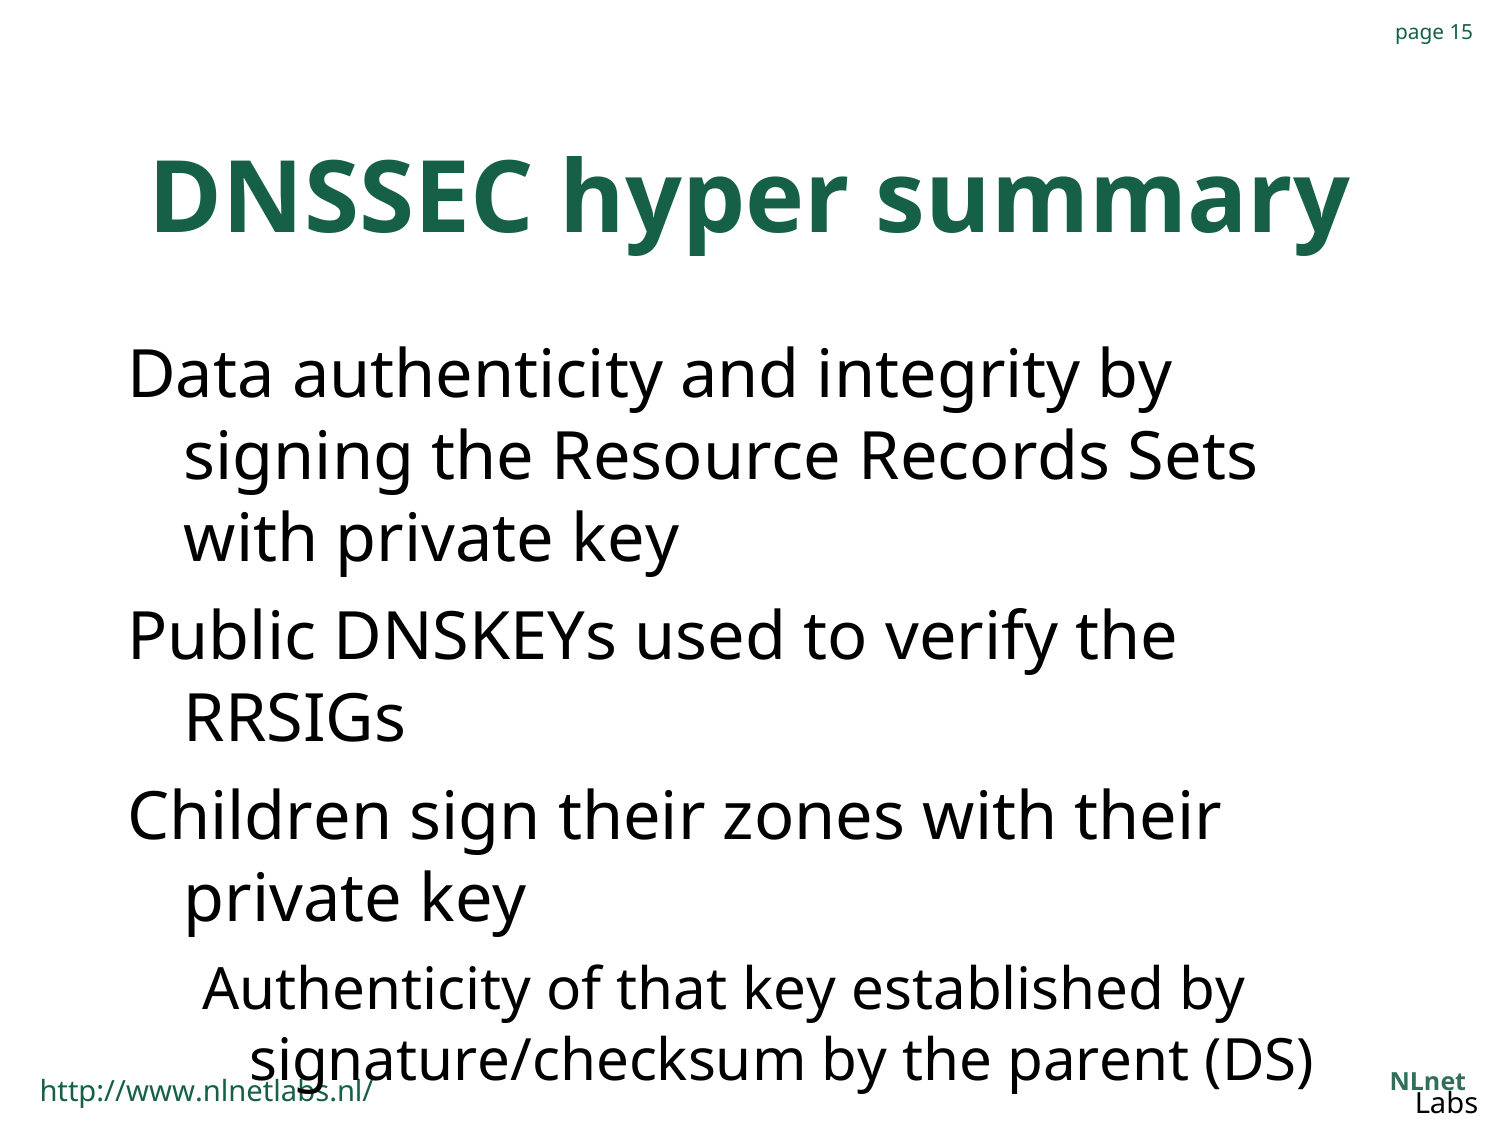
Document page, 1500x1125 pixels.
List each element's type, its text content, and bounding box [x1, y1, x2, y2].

list Data authenticity and integrity by signing the Resource Records Sets with private key Public DNSKEYs used to verify the RRSIGs Children sign their zones with their private key Authenticity of that key established by signature/checksum by the parent (DS) Ideal case: one public DNSKEY distributed [112, 324, 1388, 1125]
title DNSSEC hyper summary [75, 99, 1426, 288]
